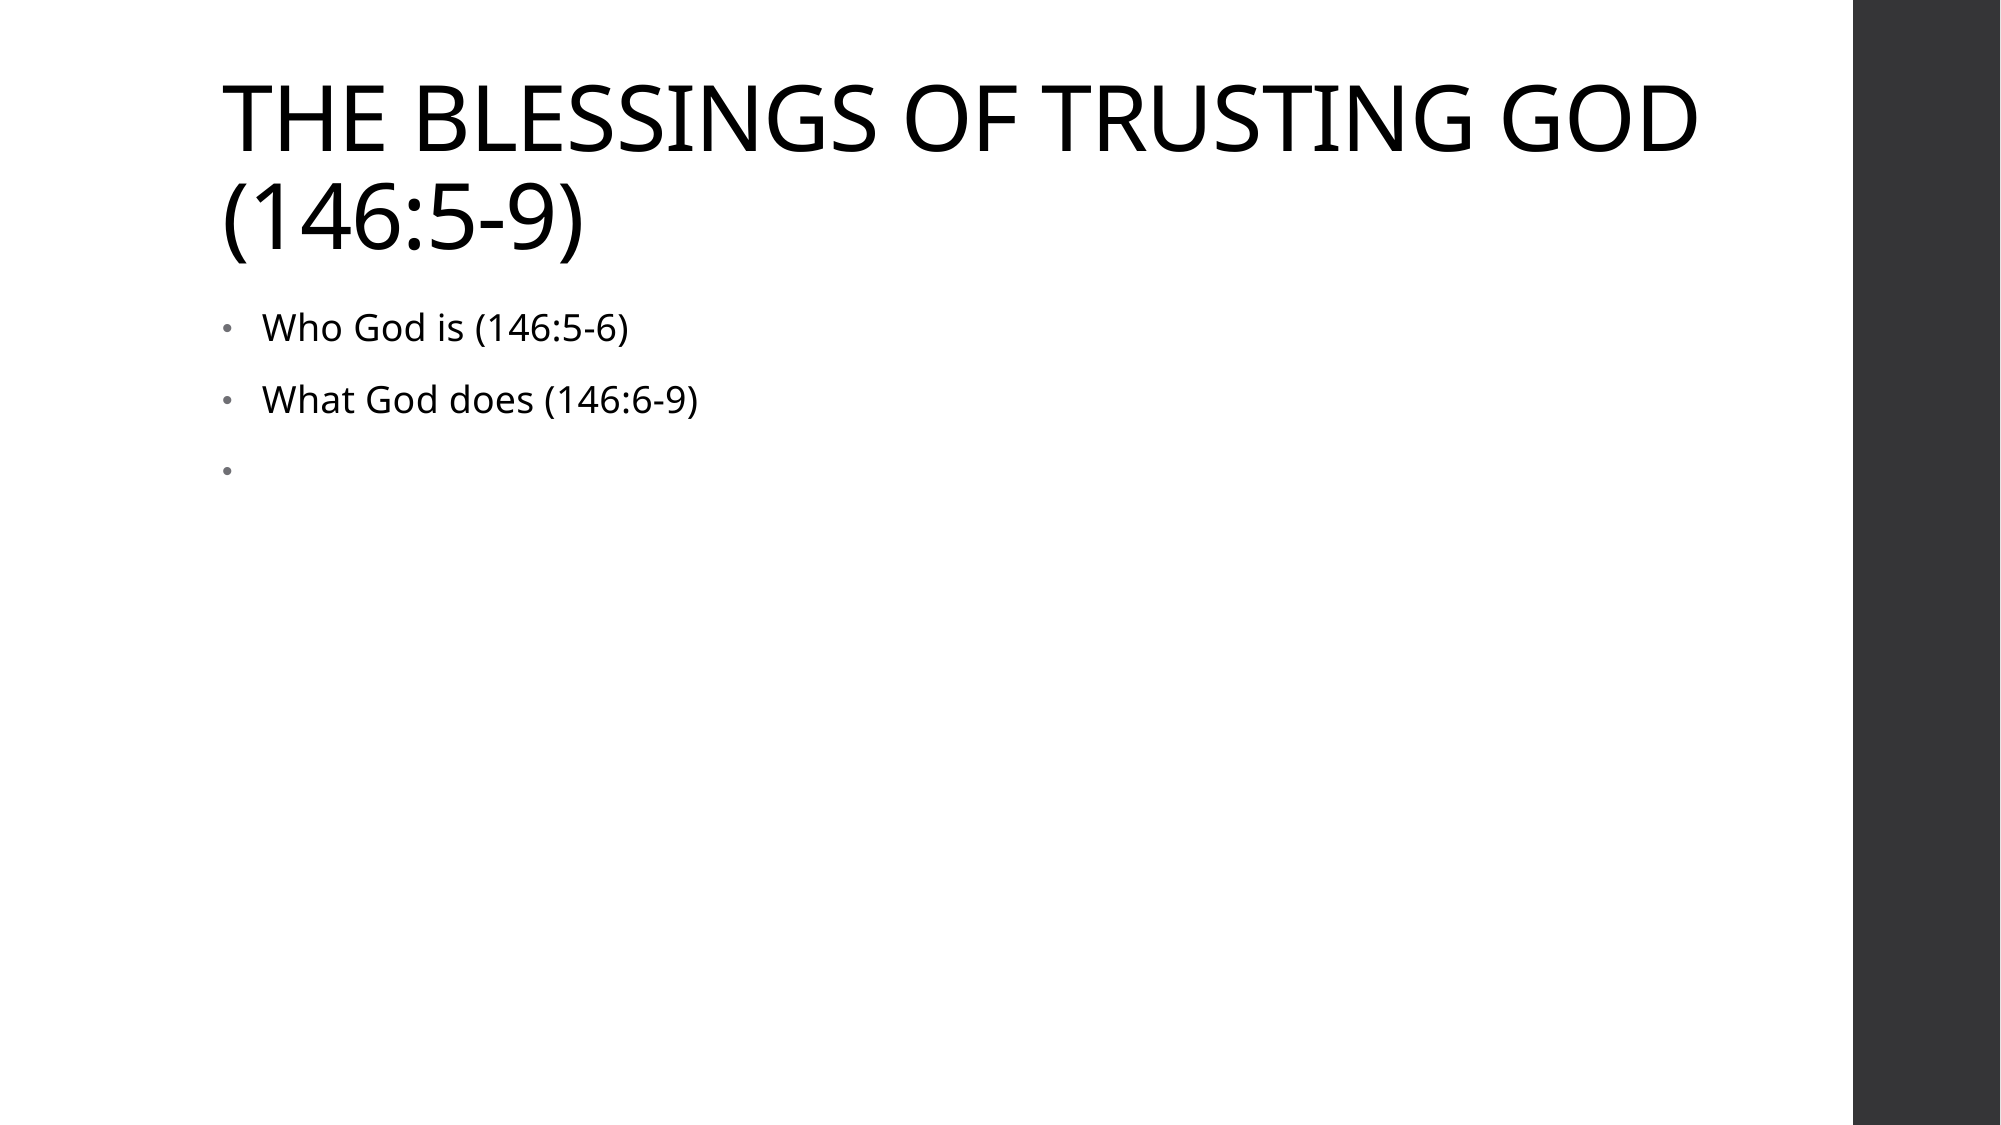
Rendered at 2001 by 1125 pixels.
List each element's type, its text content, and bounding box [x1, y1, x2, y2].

title THE BLESSINGS OF TRUSTING GOD (146:5-9) [206, 60, 1797, 278]
list Who God is (146:5-6) What God does (146:6-9) [206, 299, 1617, 1014]
